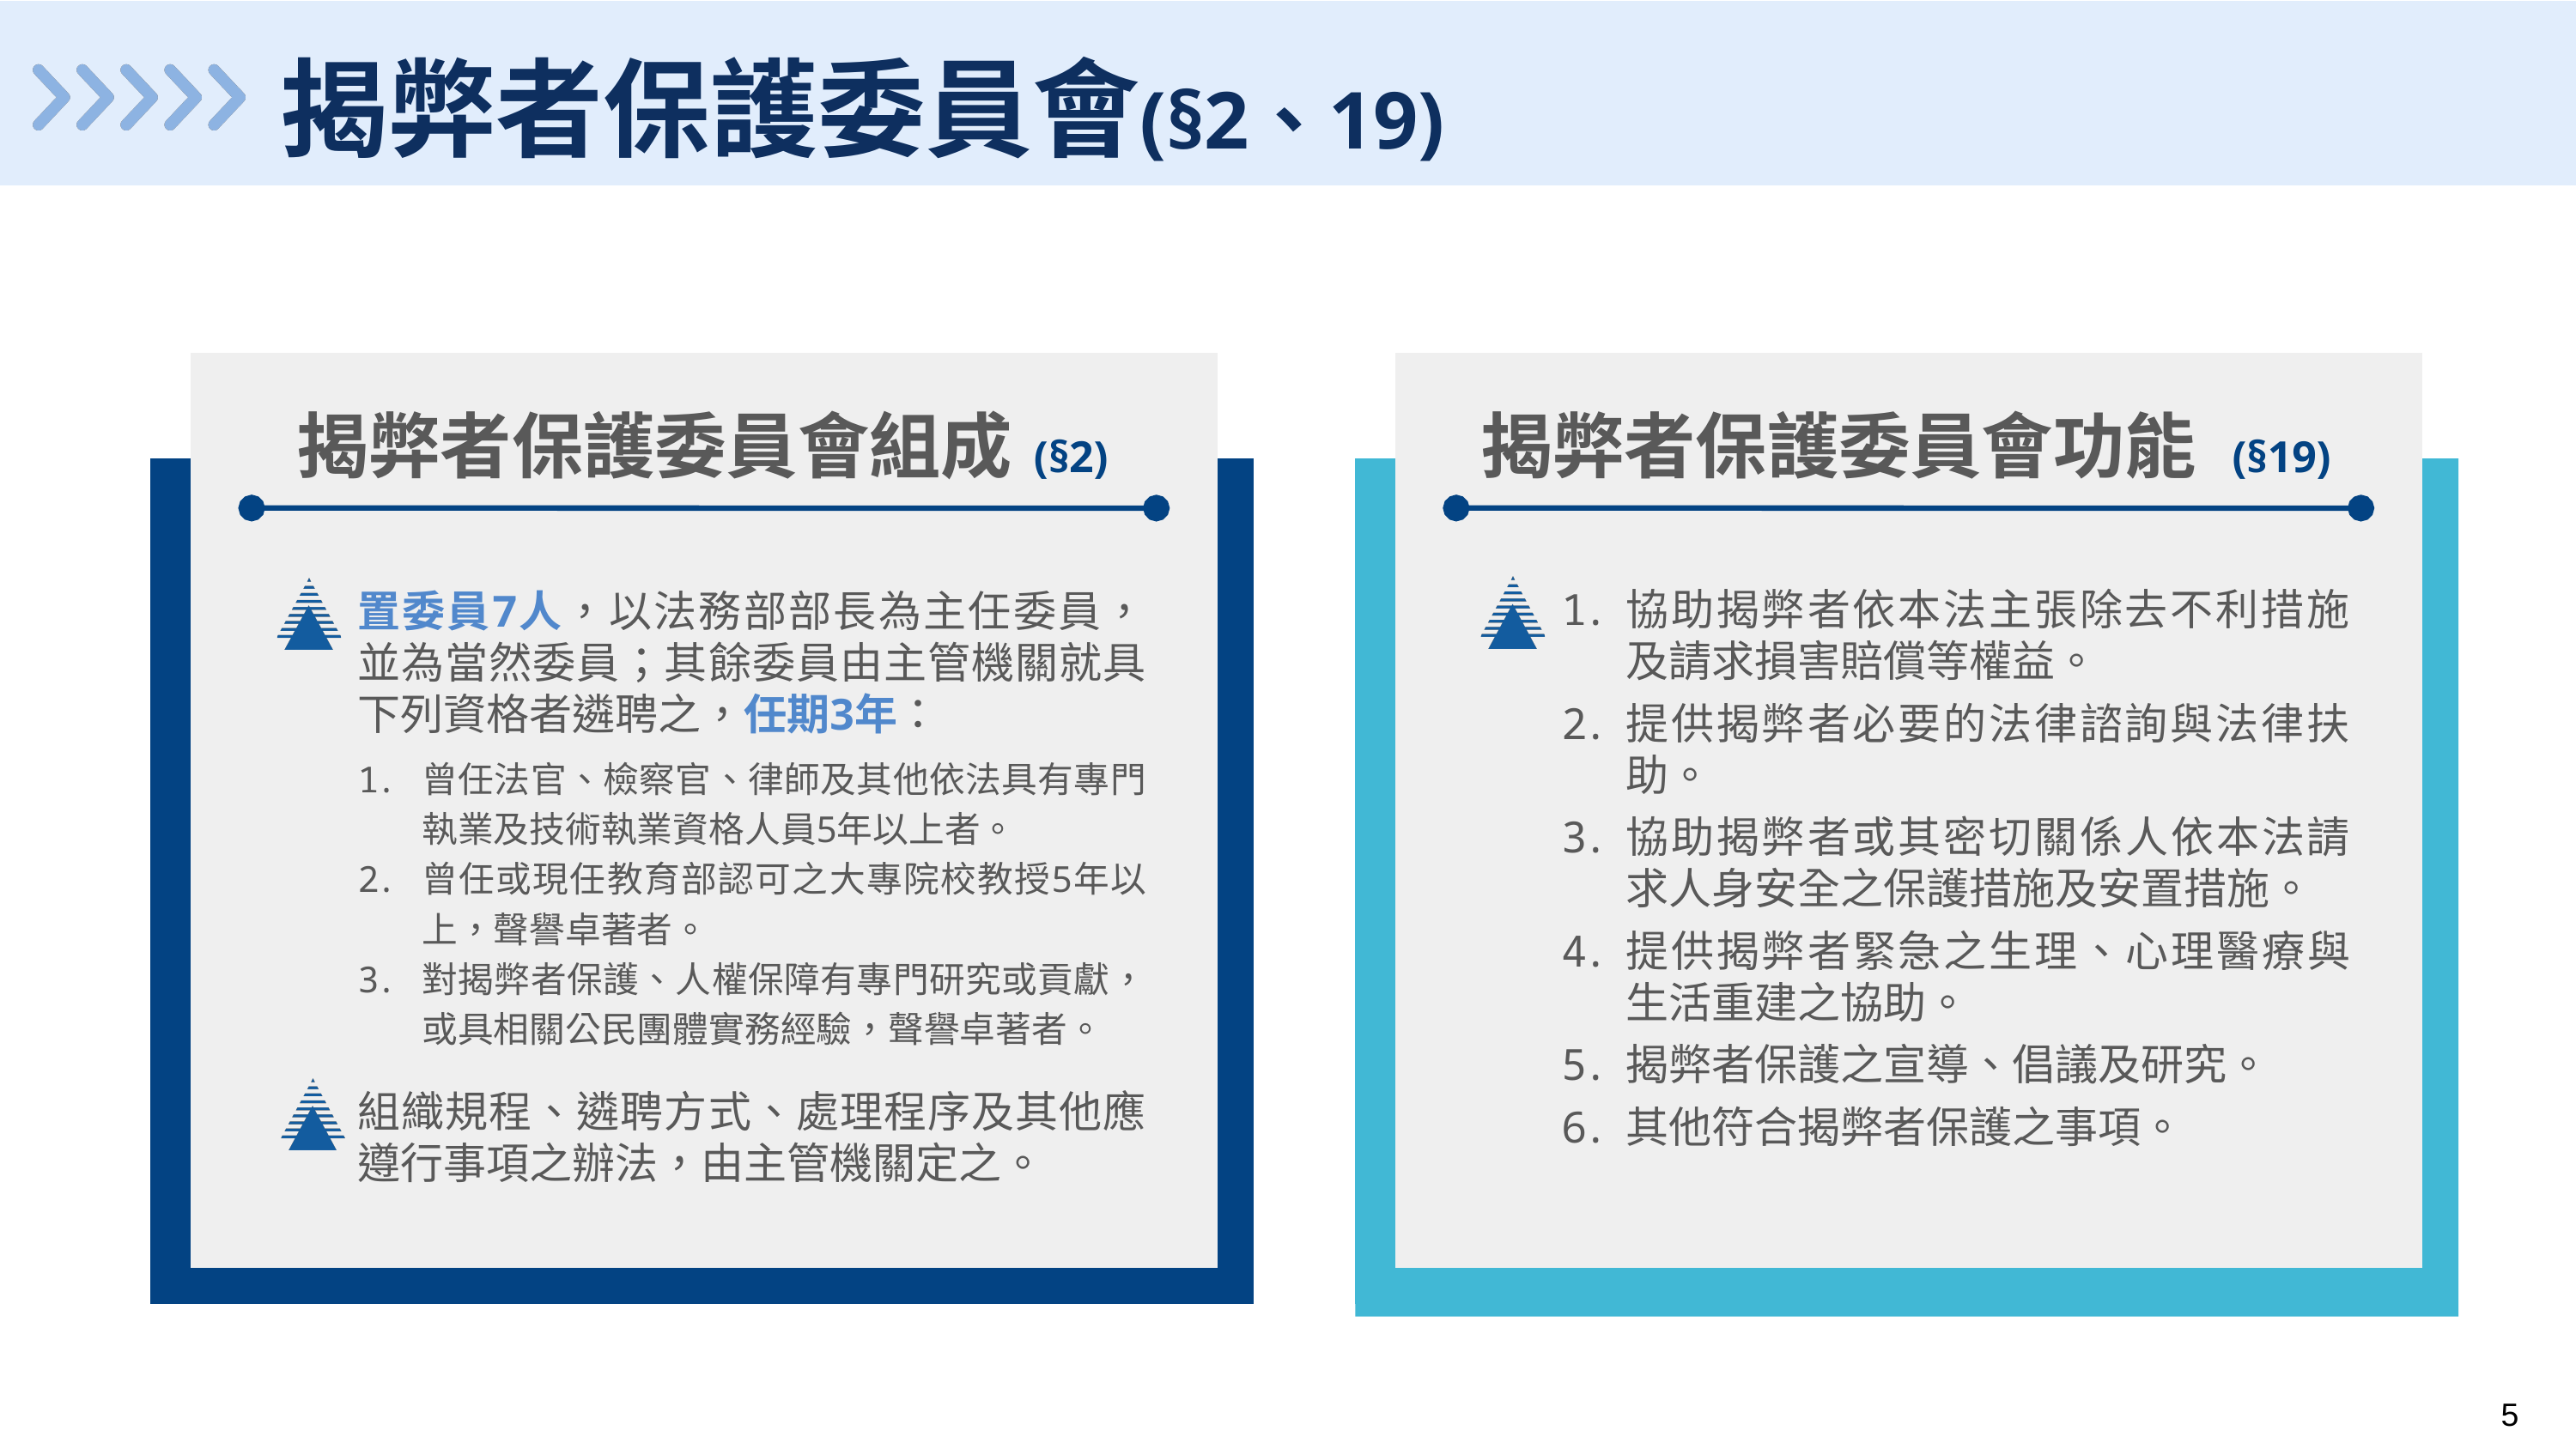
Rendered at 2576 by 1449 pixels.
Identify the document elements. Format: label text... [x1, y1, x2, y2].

text_box [0, 1, 2576, 185]
text_box 揭弊者保護委員會(§2、19) [281, 33, 1717, 307]
text_box 揭弊者保護委員會功能 (§19) [1473, 400, 2340, 487]
text_box 協助揭弊者依本法主張除去不利措施及請求損害賠償等權益。 提供揭弊者必要的法律諮詢與法律扶助。 協助揭弊者或其密切關係人依本法請求人身安全之保護措施及安置措施。 提供揭弊者緊急之生理、心理醫療與生活重建之協助。 揭弊者保護之宣導、倡議及研究。 其他符合揭弊者保護之事項。 [1548, 576, 2363, 1158]
text_box 置委員7人，以法務部部長為主任委員，並為當然委員；其餘委員由主管機關就具下列資格者遴聘之，任期3年： 曾任法官、檢察官、律師及其他依法具有專門執業及技術執業資格人員5年以上者。 曾任或現任教育部認可之大專院校教授5年以上，聲譽卓著者。 對揭弊者保護、人權保障有專門研究或貢獻，或具相關公民團體實務經驗，聲譽卓著者。 [344, 578, 1159, 1057]
text_box 揭弊者保護委員會組成 (§2) [268, 400, 1138, 487]
text_box [150, 353, 1254, 1304]
text_box 組織規程、遴聘方式、處理程序及其他應遵行事項之辦法，由主管機關定之。 [344, 1078, 1159, 1194]
text_box <編號> [2488, 1387, 2576, 1440]
text_box [1355, 353, 2459, 1317]
